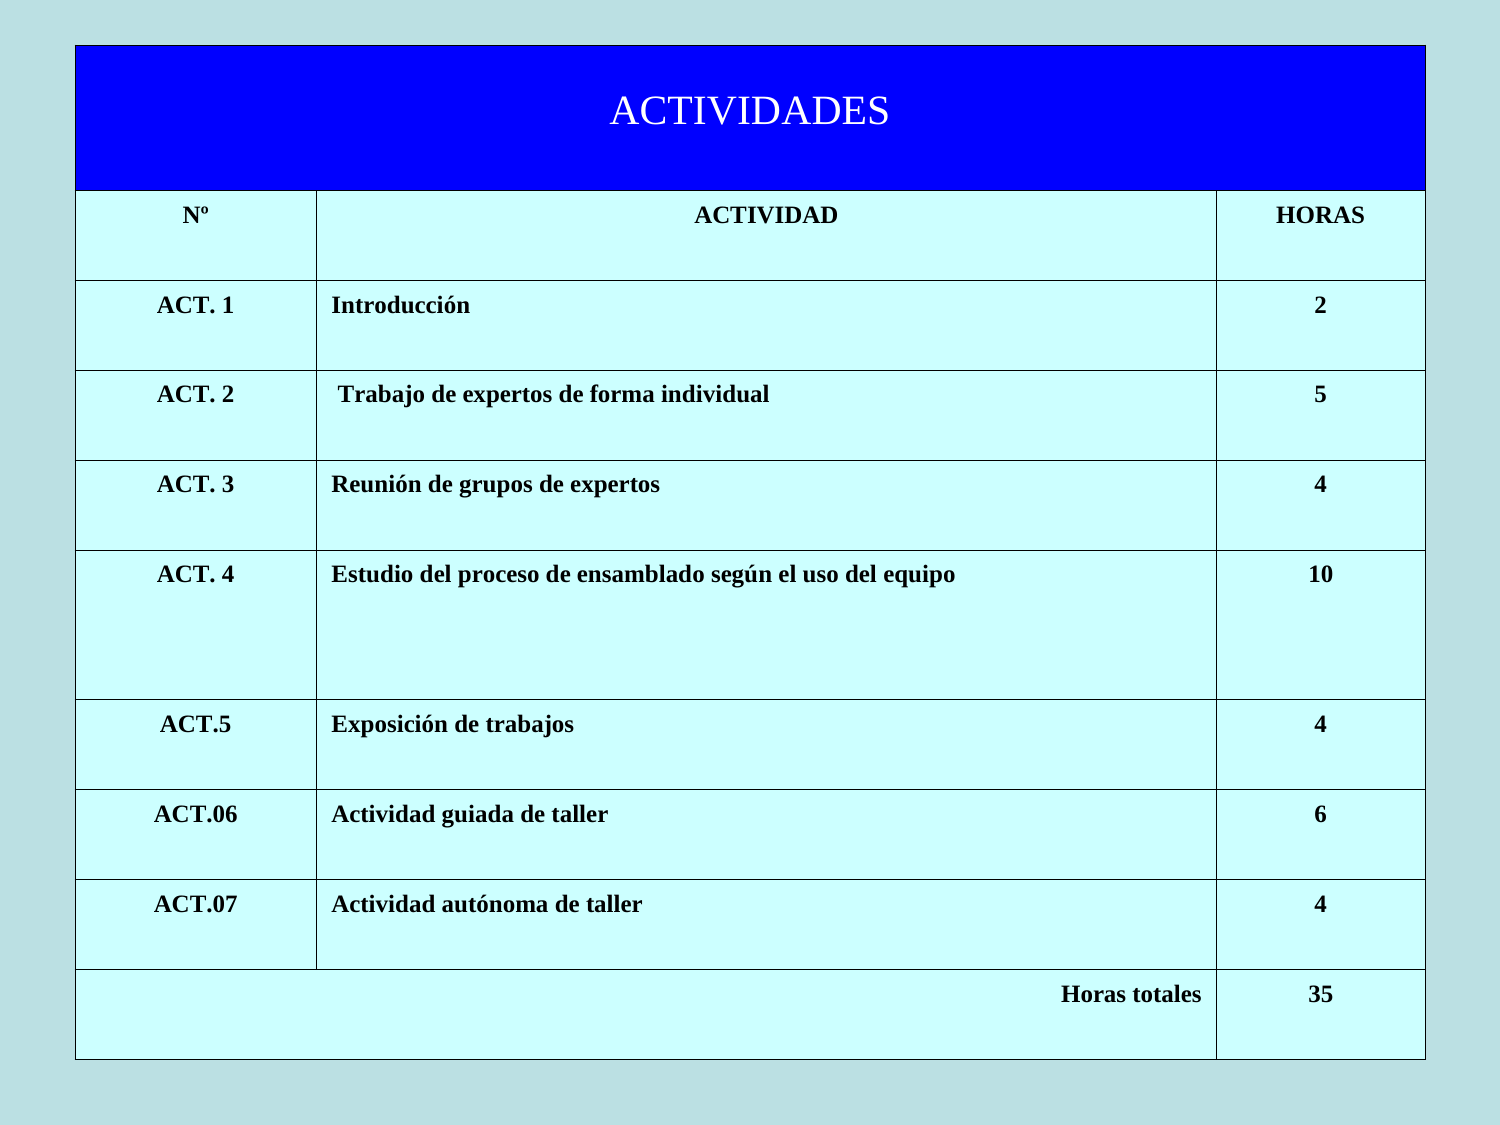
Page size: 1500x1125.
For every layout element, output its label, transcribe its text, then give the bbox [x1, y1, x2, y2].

table_cell 4 [1217, 700, 1425, 789]
table_cell Actividad autónoma de taller [317, 880, 1216, 969]
table_cell HORAS [1217, 191, 1425, 280]
table_cell Reunión de grupos de expertos [317, 461, 1216, 550]
table_cell 2 [1217, 281, 1425, 370]
table_cell Introducción [317, 281, 1216, 370]
table_cell ACT. 3 [76, 461, 316, 550]
table_cell 5 [1217, 371, 1425, 460]
table_cell Estudio del proceso de ensamblado según el uso del equipo [317, 551, 1216, 699]
table_cell ACT. 4 [76, 551, 316, 699]
table_cell ACT. 2 [76, 371, 316, 460]
table_cell Actividad guiada de taller [317, 790, 1216, 879]
table_cell Exposición de trabajos [317, 700, 1216, 789]
table_cell ACT.5 [76, 700, 316, 789]
table_cell ACT. 1 [76, 281, 316, 370]
table_cell 4 [1217, 880, 1425, 969]
table_cell 10 [1217, 551, 1425, 699]
table_cell ACT.06 [76, 790, 316, 879]
table_cell ACTIVIDAD [317, 191, 1216, 280]
table_cell 35 [1217, 970, 1425, 1059]
table_cell Nº [76, 191, 316, 280]
table_cell ACT.07 [76, 880, 316, 969]
table_cell Horas totales [76, 970, 1216, 1059]
table_header ACTIVIDADES [76, 46, 1425, 190]
table_cell Trabajo de expertos de forma individual [317, 371, 1216, 460]
table_cell 6 [1217, 790, 1425, 879]
table_cell 4 [1217, 461, 1425, 550]
